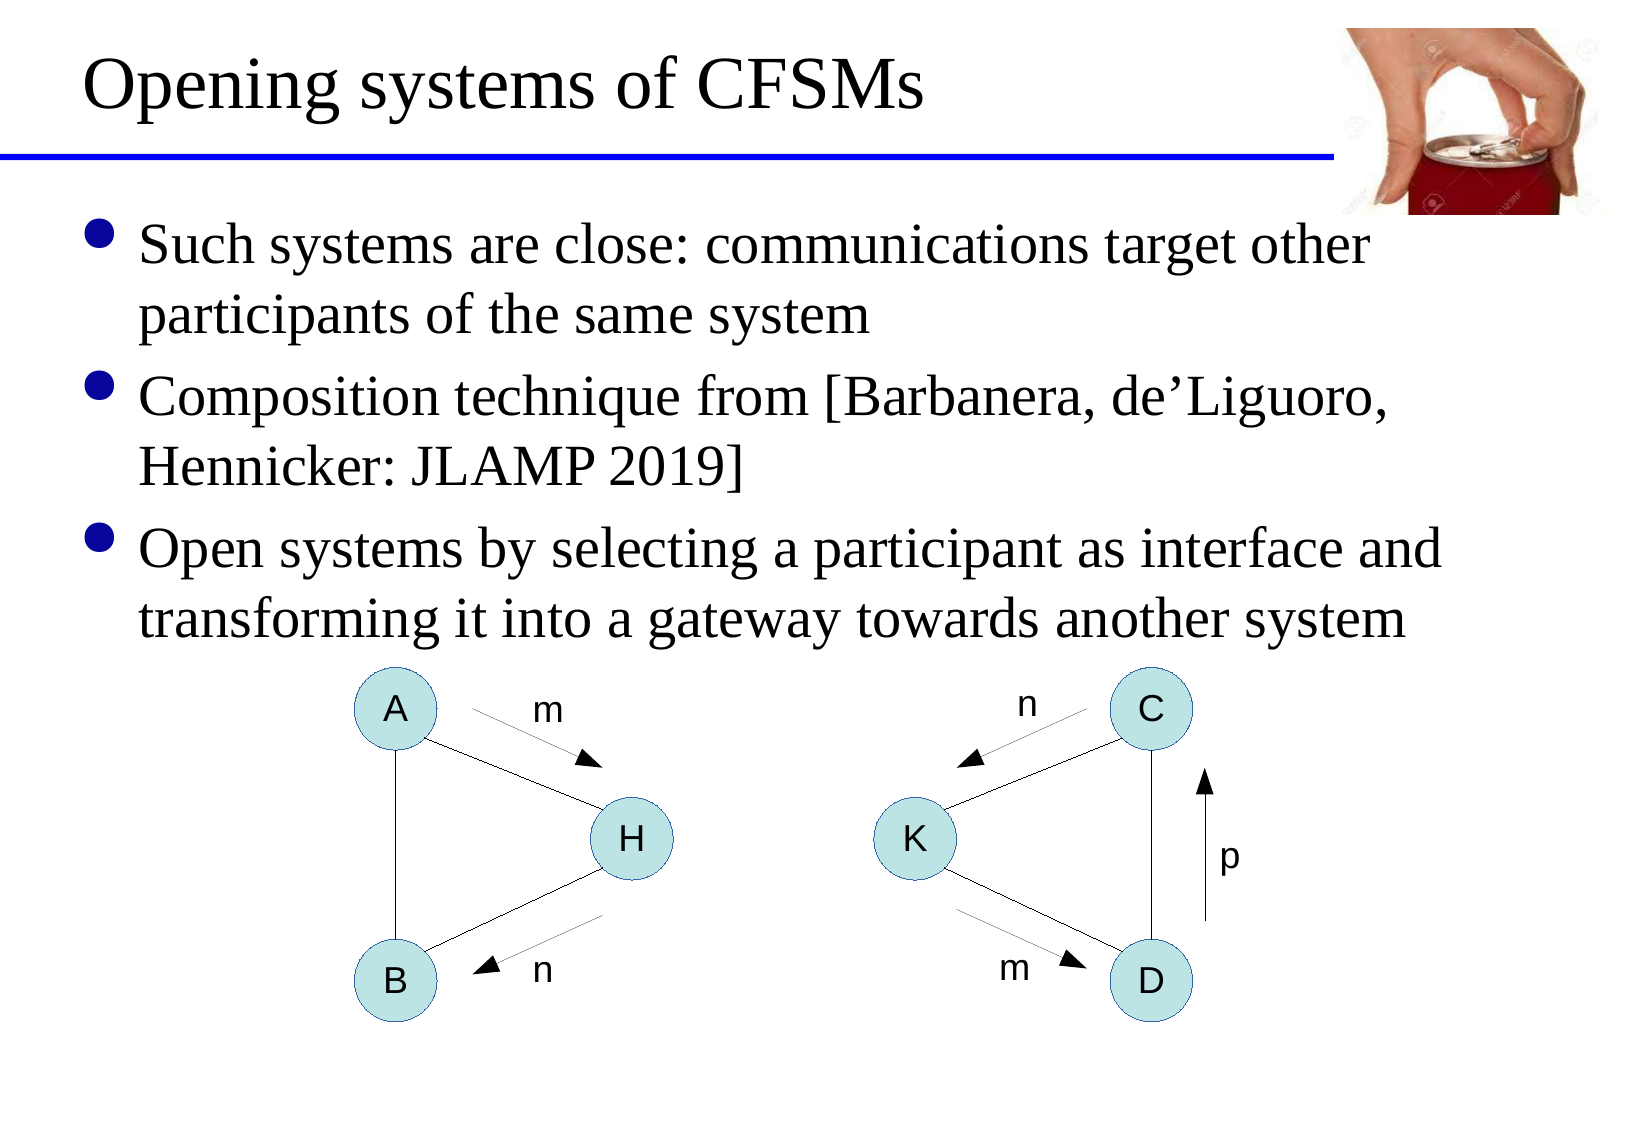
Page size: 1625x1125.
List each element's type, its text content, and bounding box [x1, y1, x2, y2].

text_box H [590, 797, 674, 881]
text_box K [873, 797, 957, 881]
picture [1334, 28, 1607, 215]
text_box m [984, 939, 1046, 997]
list Such systems are close: communications target other participants of the same system Composition technique from [Barbanera, de’Liguoro, Hennicker: JLAMP 2019] Open systems by selecting a participant as interface and transforming it into a gateway towards another system [67, 198, 1478, 1061]
text_box n [517, 940, 569, 998]
text_box B [354, 939, 438, 1022]
text_box n [1002, 675, 1053, 733]
title Opening systems of CFSMs [67, 27, 1544, 131]
text_box D [1110, 939, 1193, 1022]
text_box p [1204, 826, 1256, 884]
text_box m [517, 681, 579, 738]
text_box C [1110, 667, 1193, 751]
text_box A [354, 667, 438, 751]
